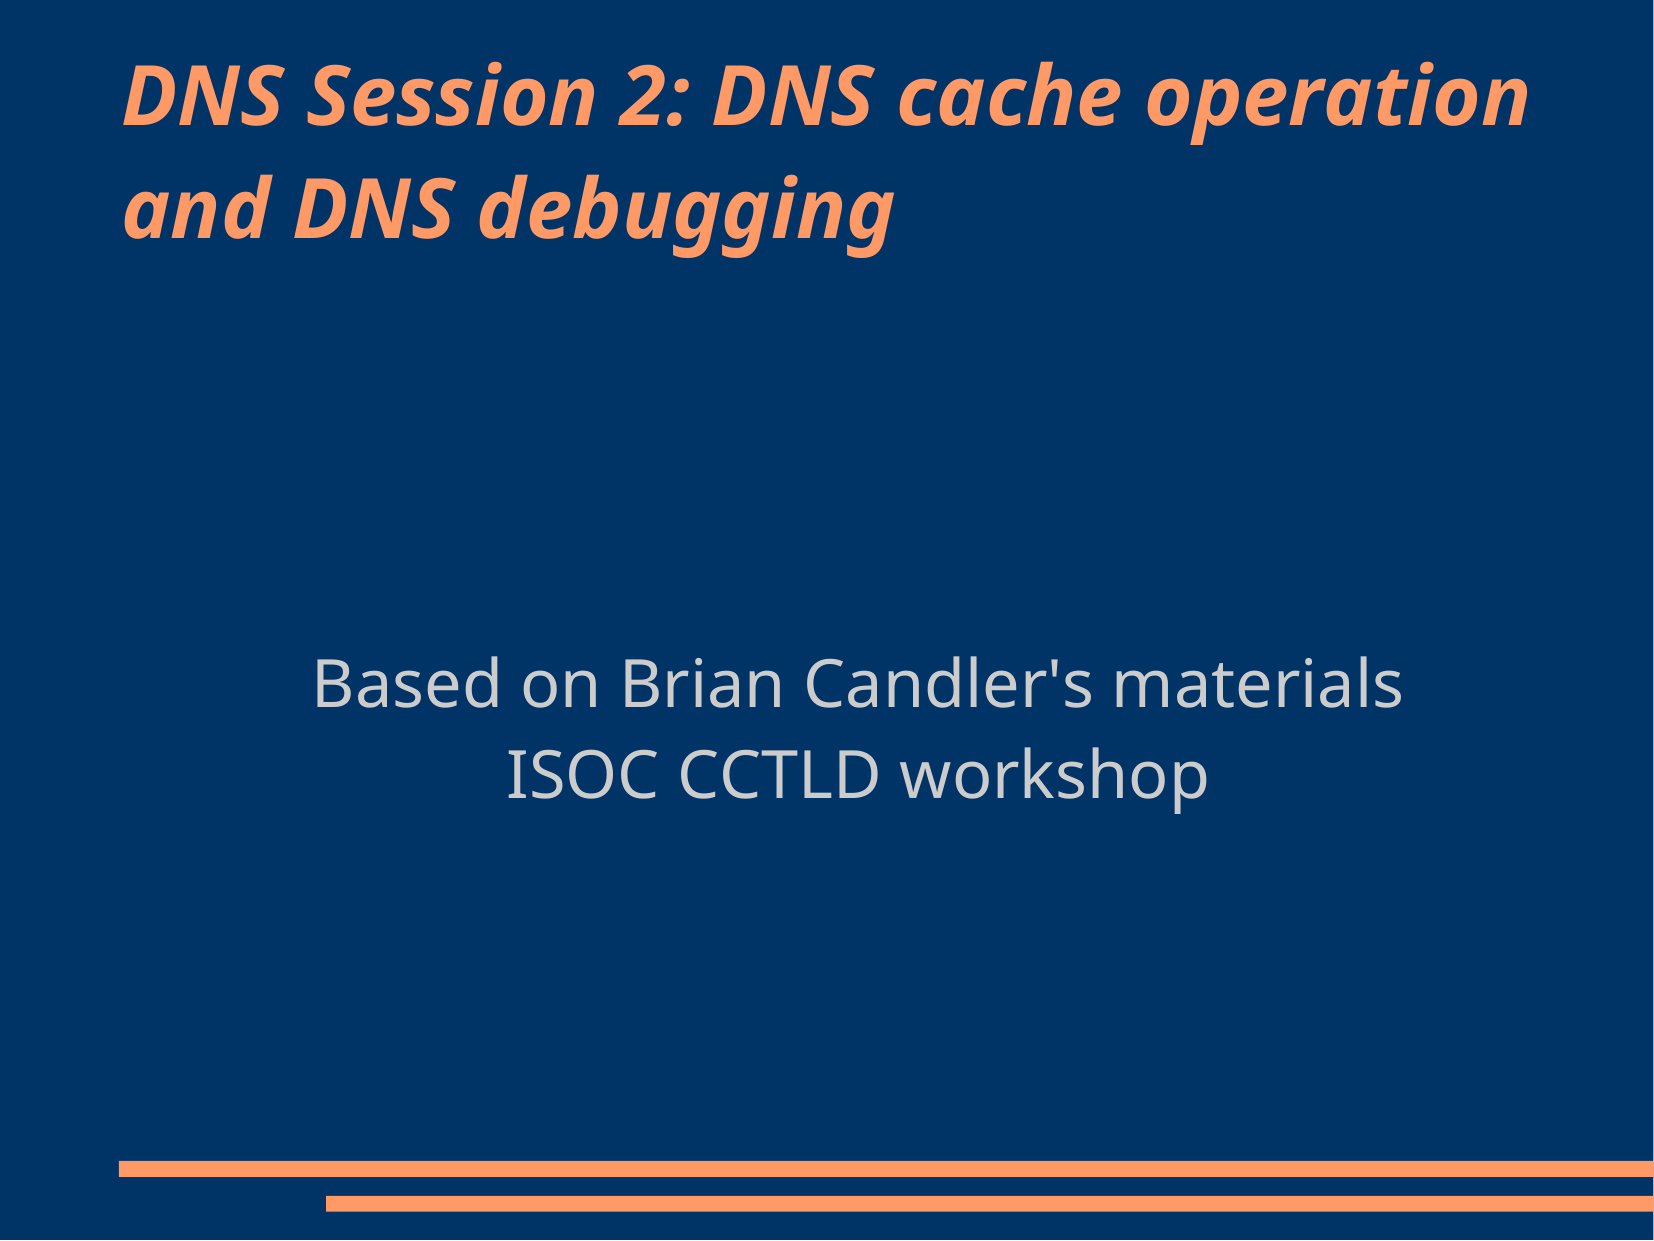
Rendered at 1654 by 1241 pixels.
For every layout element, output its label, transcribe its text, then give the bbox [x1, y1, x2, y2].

subtitle Based on Brian Candler's materials ISOC CCTLD workshop [121, 322, 1561, 1133]
title DNS Session 2: DNS cache operation and DNS debugging [121, 46, 1534, 254]
